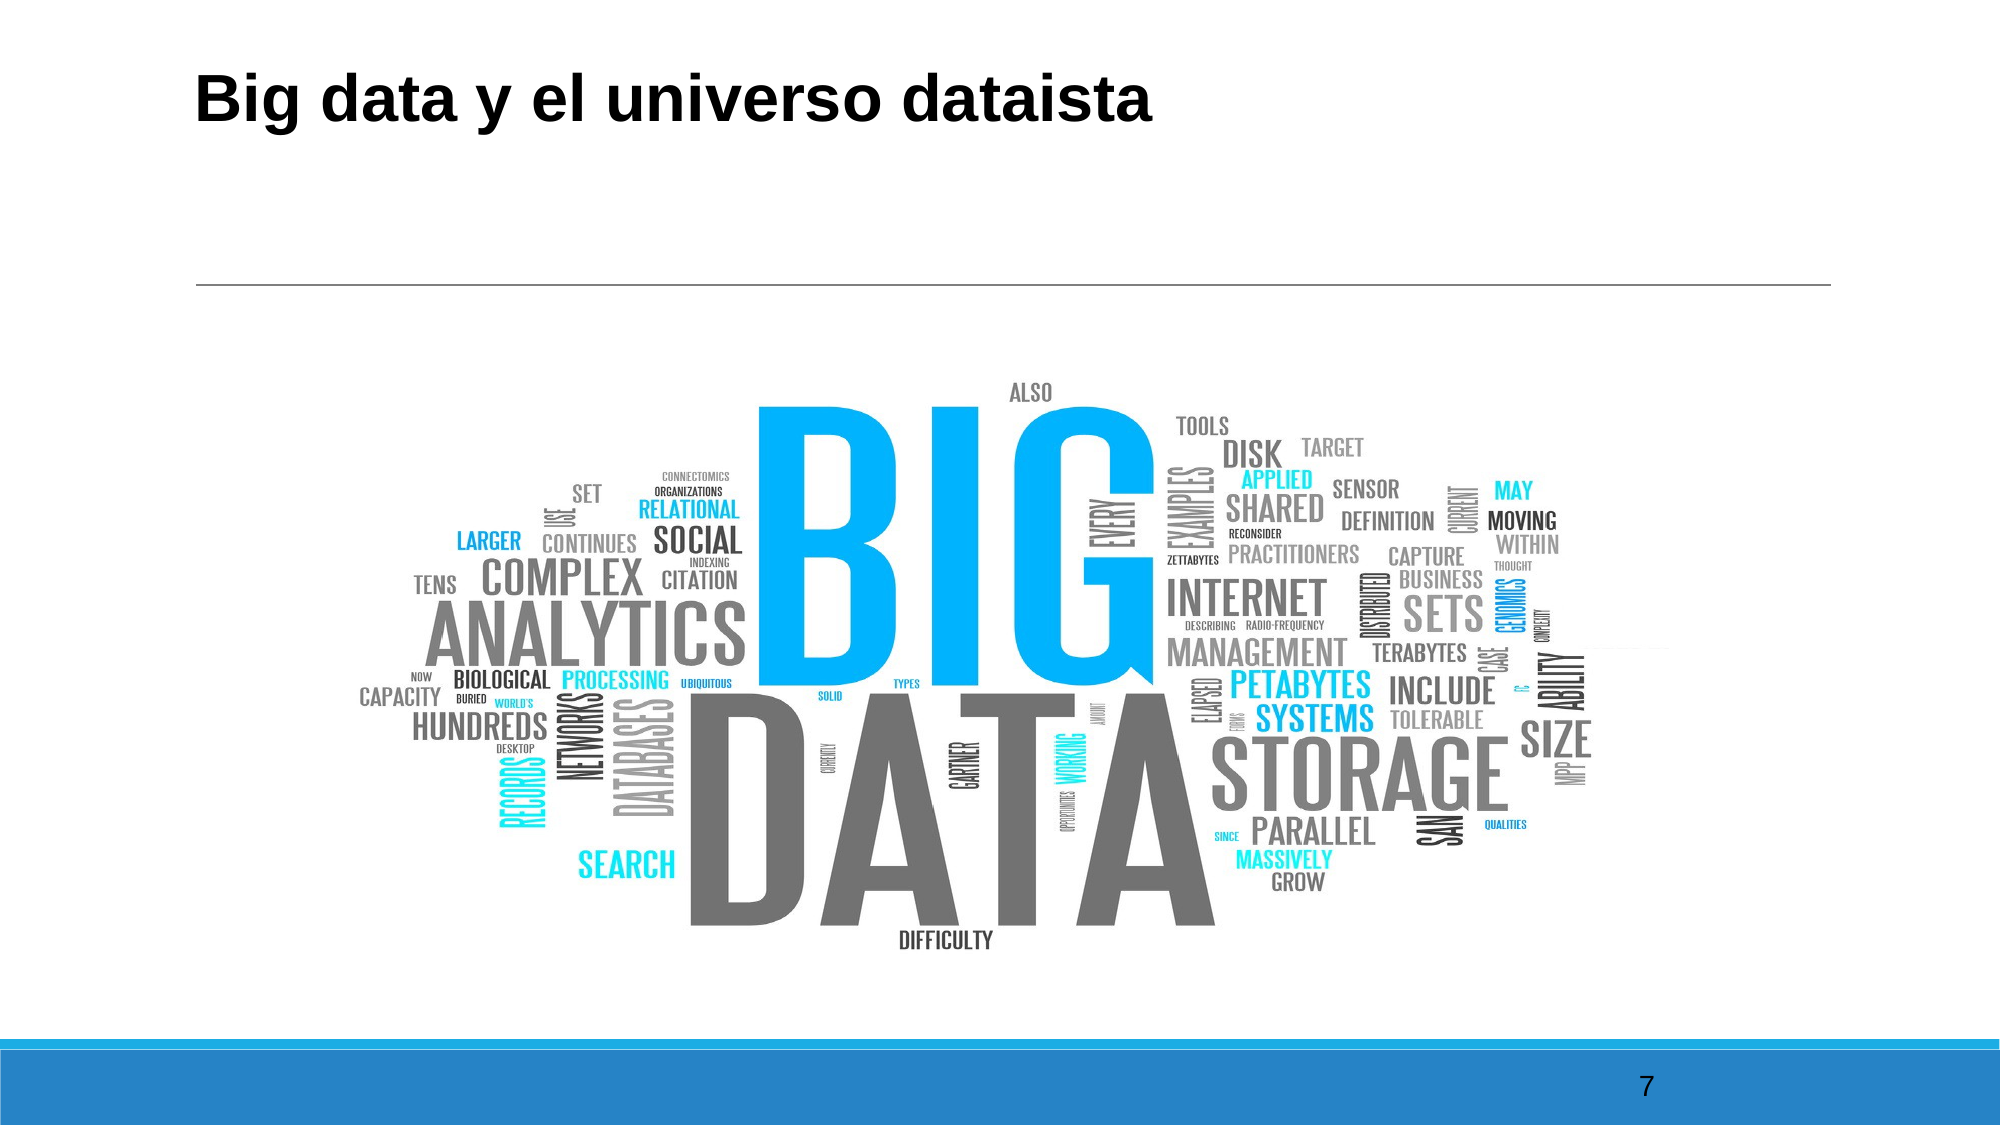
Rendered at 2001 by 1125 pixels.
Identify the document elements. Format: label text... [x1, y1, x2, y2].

title Big data y el universo dataista [180, 47, 1830, 259]
slide_number <número> [1624, 1059, 1840, 1120]
picture [320, 314, 1669, 1017]
